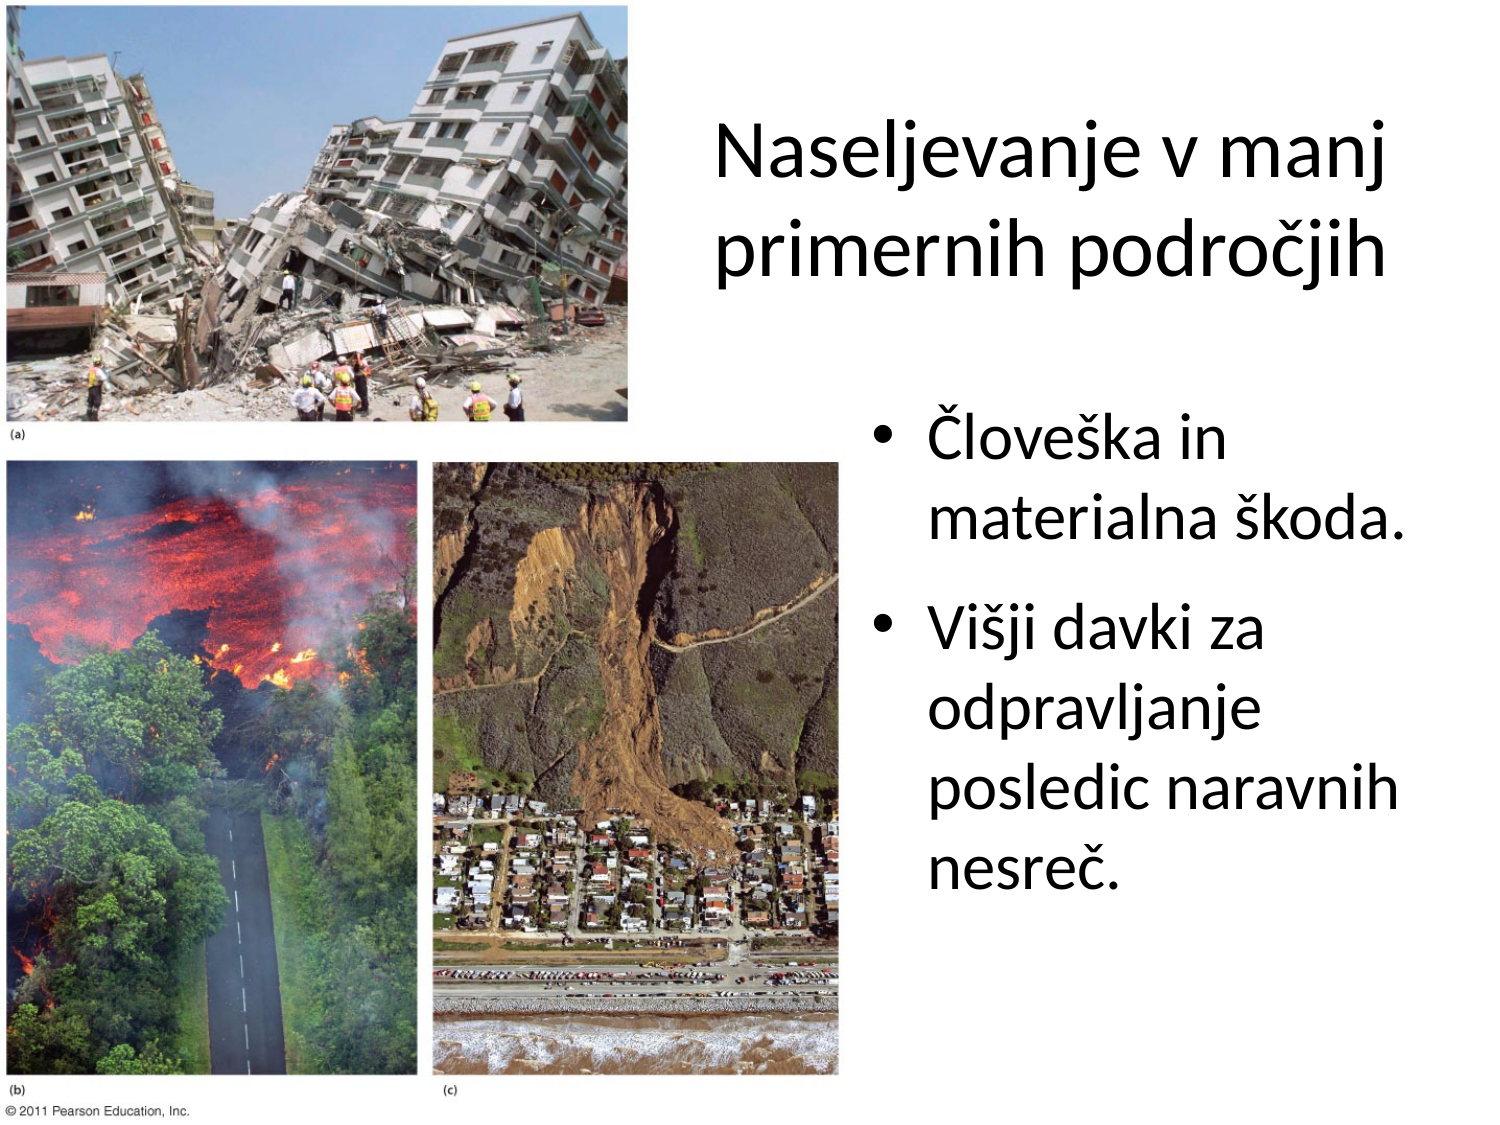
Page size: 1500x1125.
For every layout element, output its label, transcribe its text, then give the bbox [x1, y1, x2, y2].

title Naseljevanje v manj primernih področjih [631, 13, 1471, 374]
list Človeška in materialna škoda. Višji davki za odpravljanje posledic naravnih nesreč. [856, 385, 1500, 1094]
picture [0, 0, 845, 1125]
